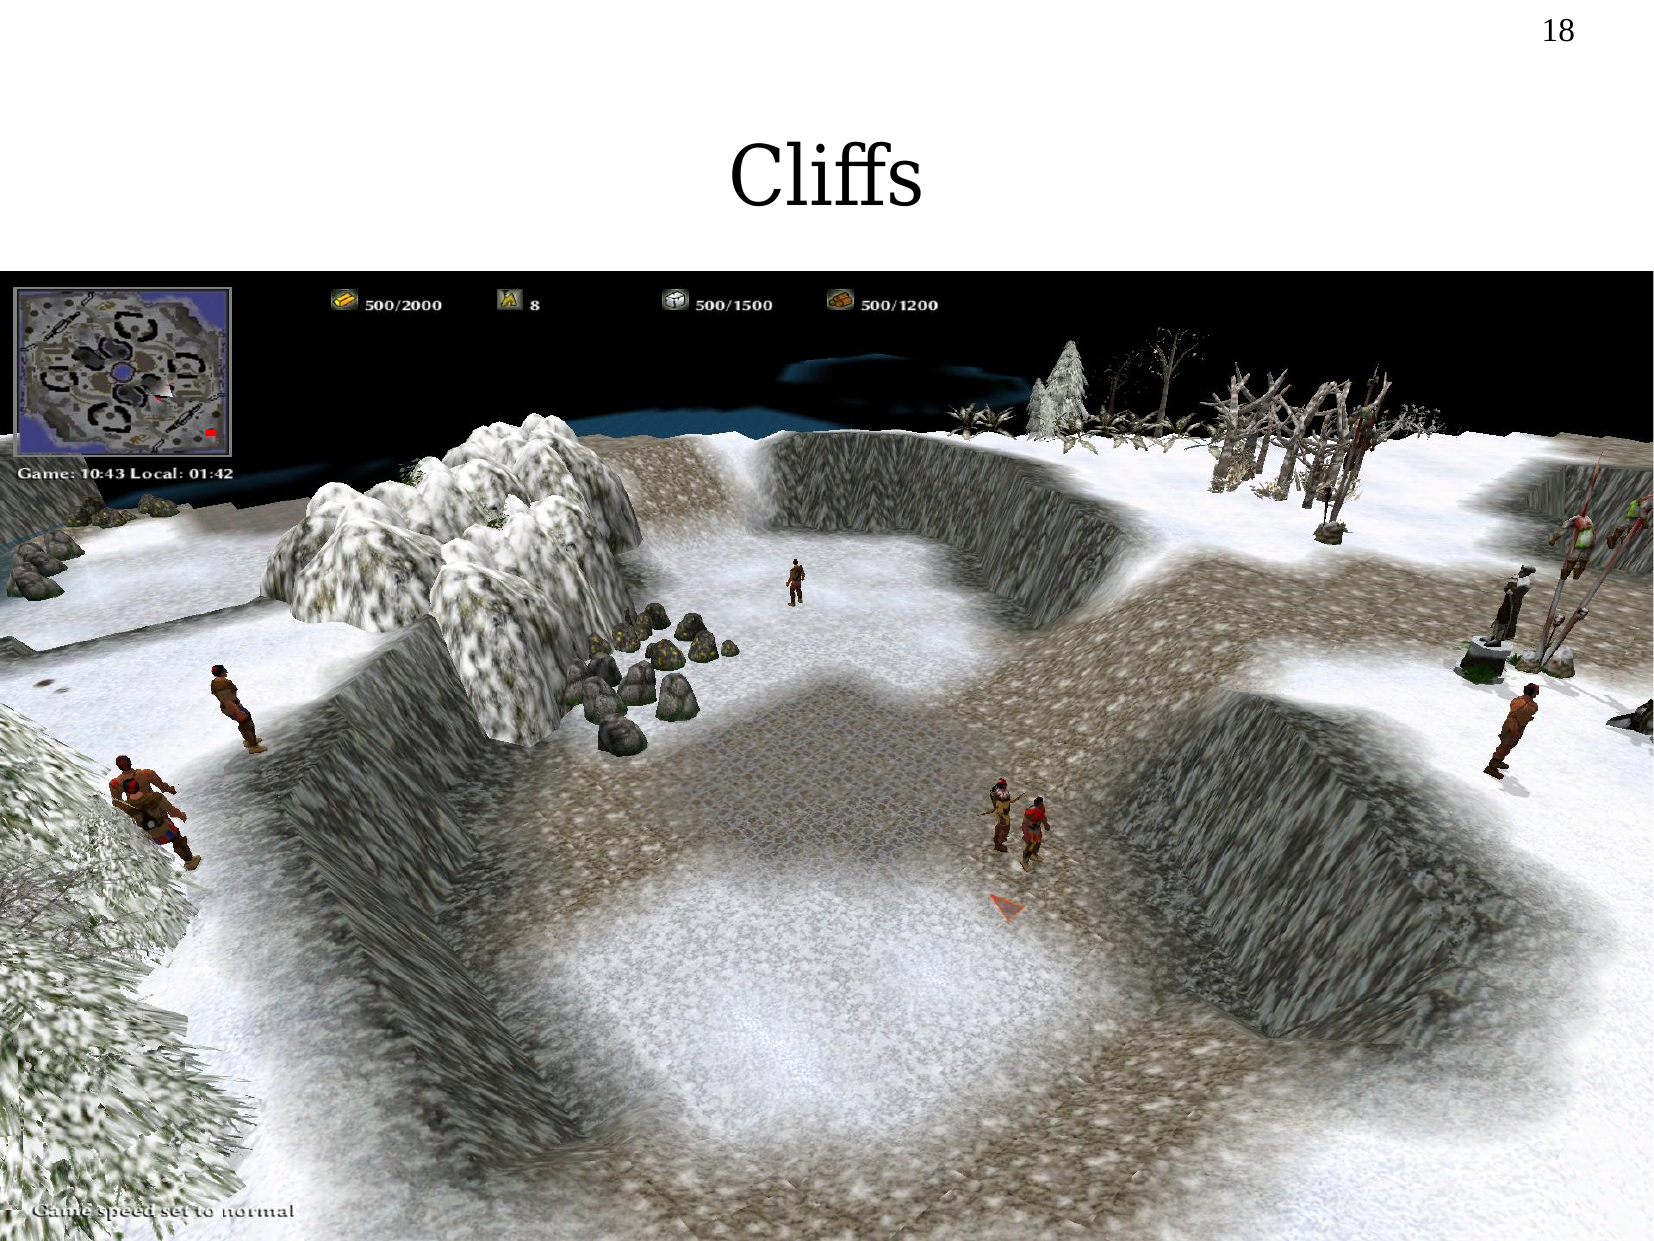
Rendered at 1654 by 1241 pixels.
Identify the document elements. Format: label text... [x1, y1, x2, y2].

picture [0, 271, 1654, 1241]
title Cliffs [82, 49, 1571, 257]
